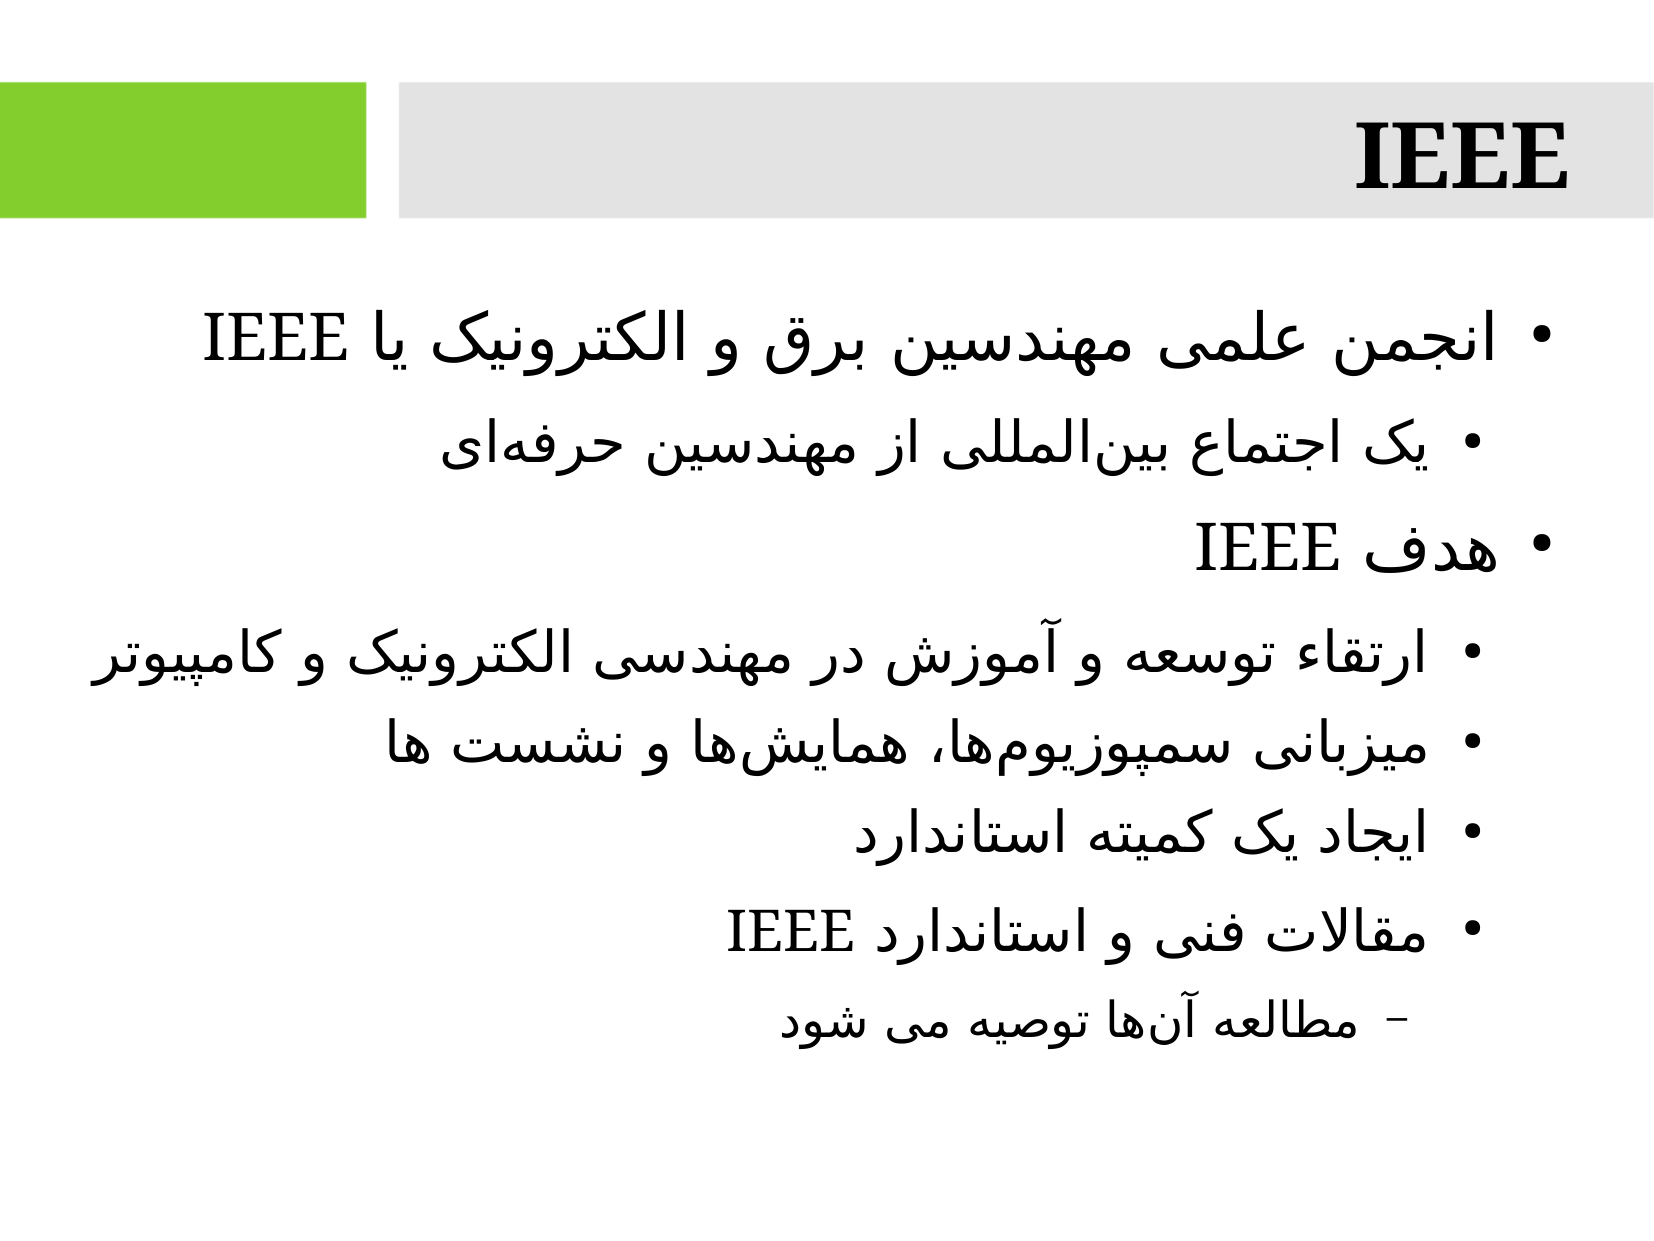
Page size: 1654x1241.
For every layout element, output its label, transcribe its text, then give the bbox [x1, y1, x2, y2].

list انجمن علمی مهندسین برق و الکترونیک یا IEEE یک اجتماع بین‌المللی از مهندسین حرفه‌ای هدف IEEE ارتقاء توسعه و آموزش در مهندسی الکترونیک و کامپیوتر میزبانی سمپوزیوم‌ها، همایش‌ها و نشست ها ایجاد یک کمیته استاندارد مقالات فنی و استاندارد IEEE مطالعه آن‌ها توصیه می شود [82, 290, 1571, 1109]
picture [0, 0, 1654, 1241]
title IEEE [82, 49, 1571, 257]
